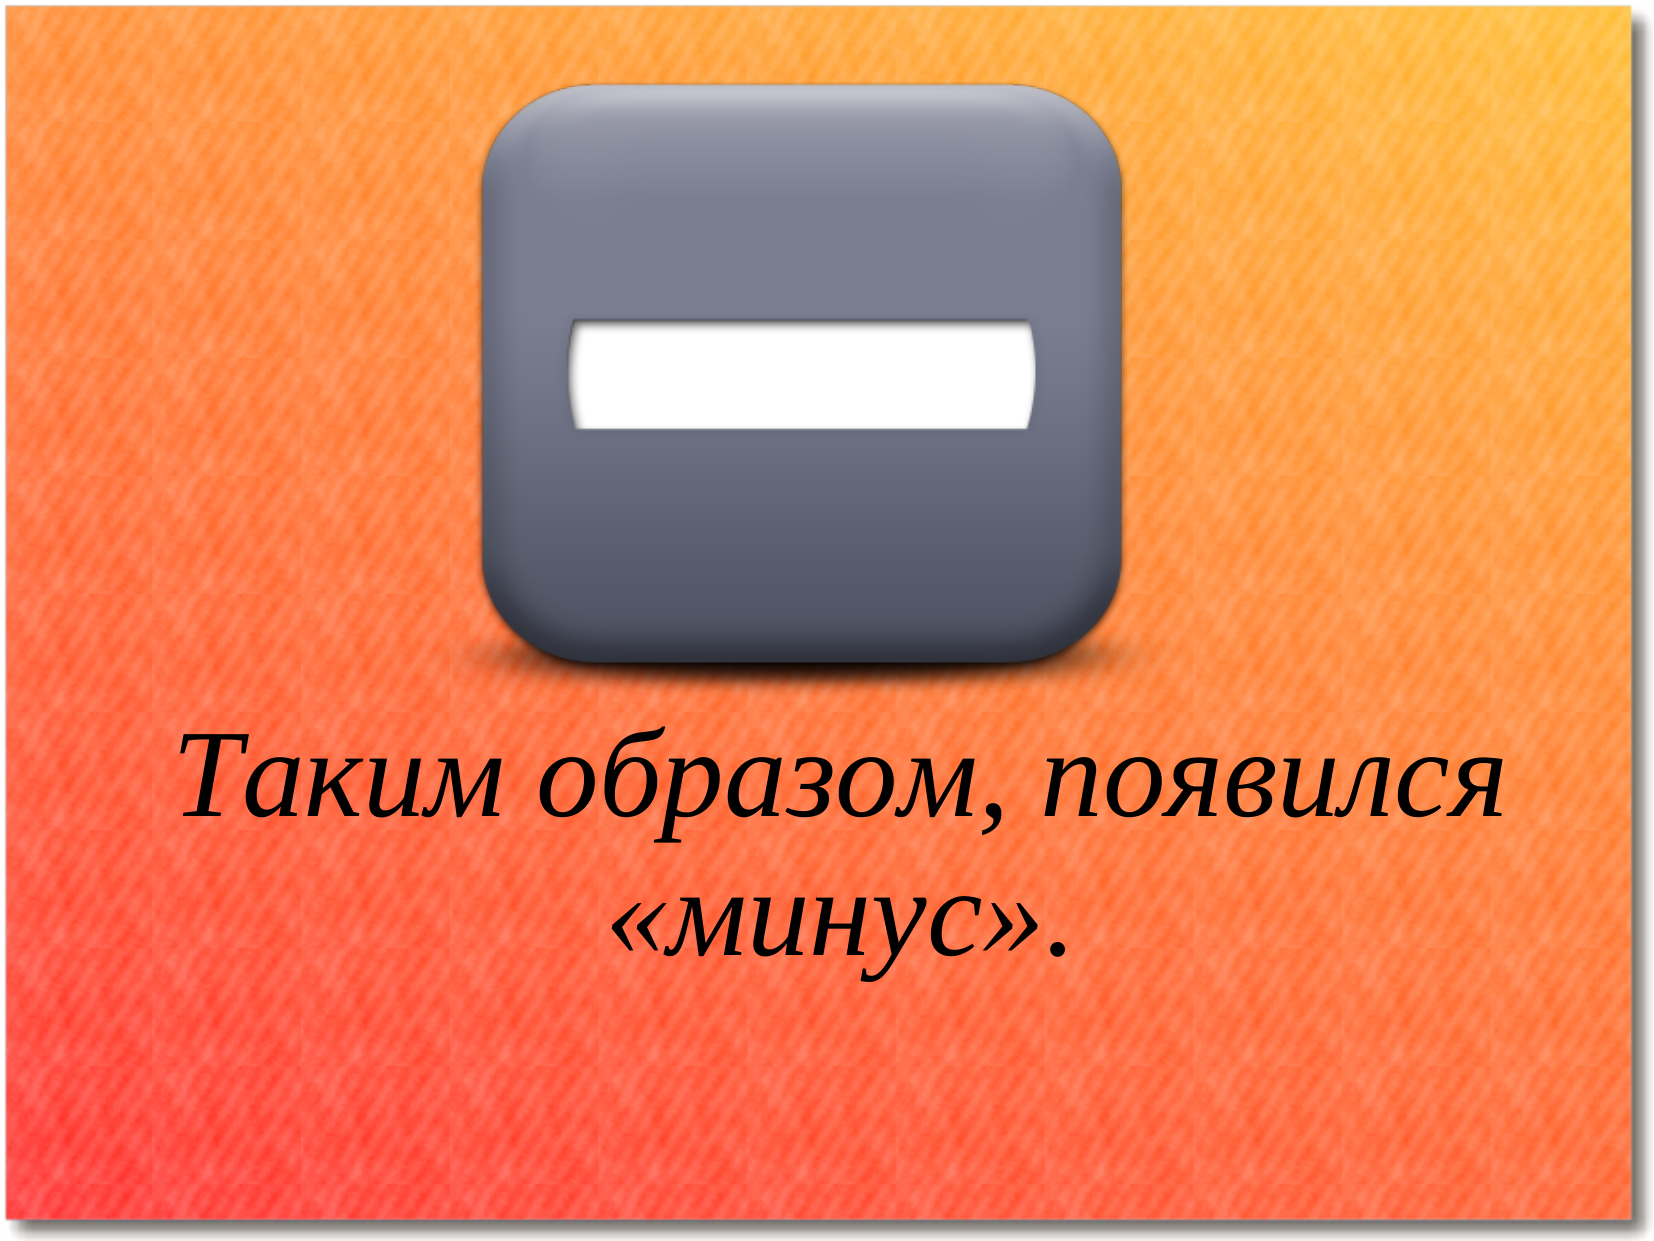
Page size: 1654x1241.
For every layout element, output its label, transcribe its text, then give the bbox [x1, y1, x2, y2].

subtitle Таким образом, появился «минус». [147, 531, 1534, 1156]
picture [0, 0, 1654, 1241]
